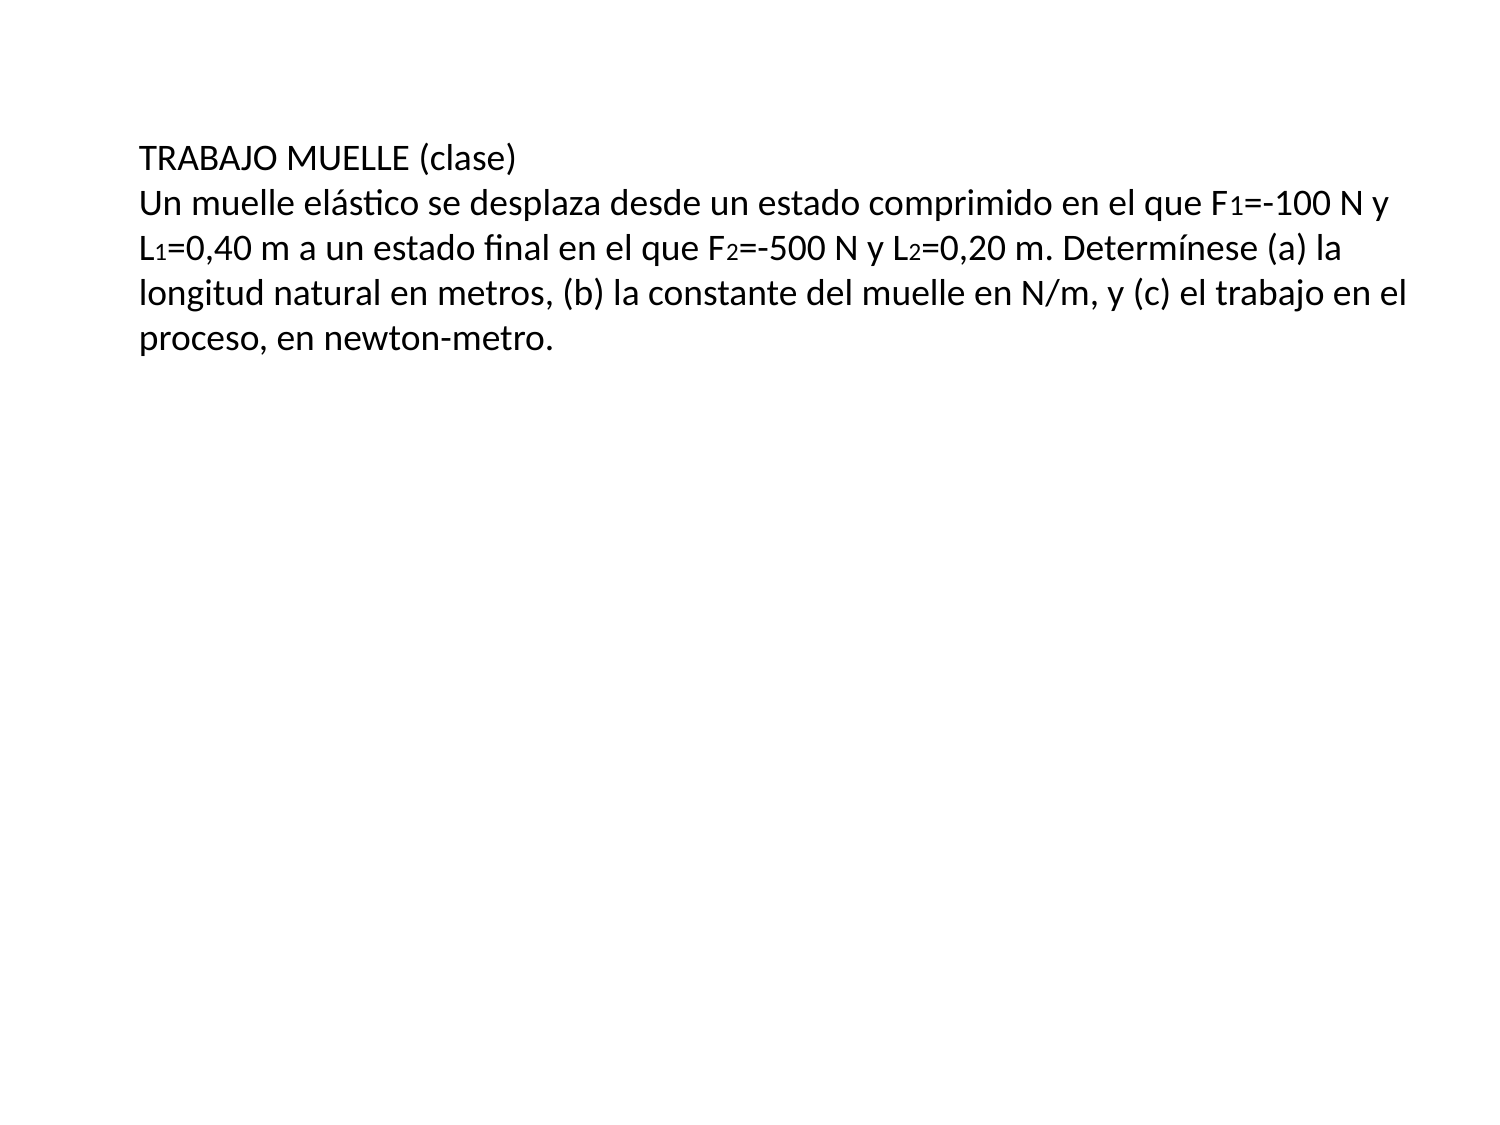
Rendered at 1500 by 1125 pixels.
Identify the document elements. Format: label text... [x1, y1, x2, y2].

text_box TRABAJO MUELLE (clase) Un muelle elástico se desplaza desde un estado comprimido en el que F1=-100 N y L1=0,40 m a un estado final en el que F2=-500 N y L2=0,20 m. Determínese (a) la longitud natural en metros, (b) la constante del muelle en N/m, y (c) el trabajo en el proceso, en newton-metro. [123, 125, 1447, 366]
